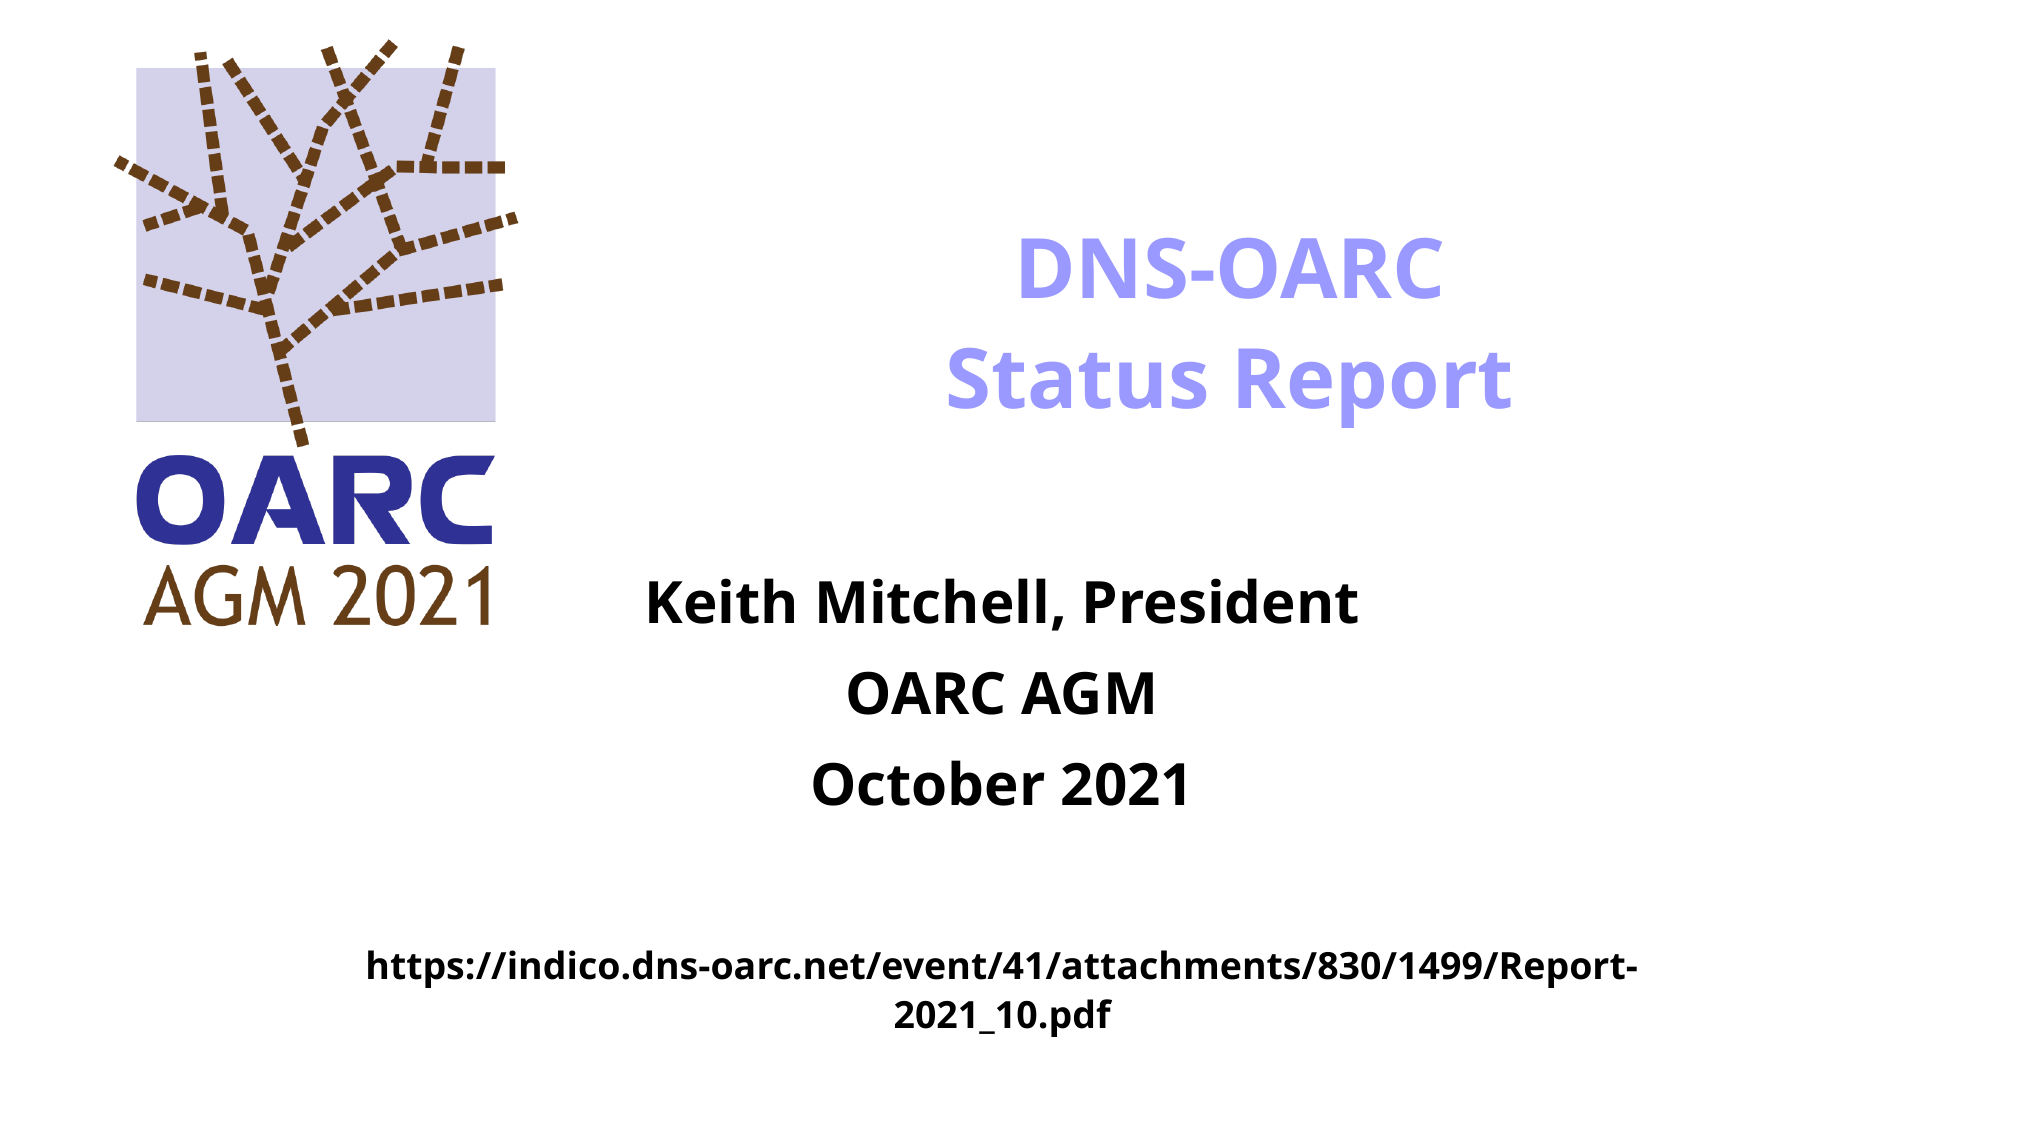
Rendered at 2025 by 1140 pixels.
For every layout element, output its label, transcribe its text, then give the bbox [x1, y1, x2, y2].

picture [96, 39, 535, 640]
title DNS-OARC Status Report [587, 160, 1874, 481]
text_box Keith Mitchell, President OARC AGM October 2021 https://indico.dns-oarc.net/event/41/attachments/830/1499/Report-2021_10.pdf [255, 579, 1674, 1022]
